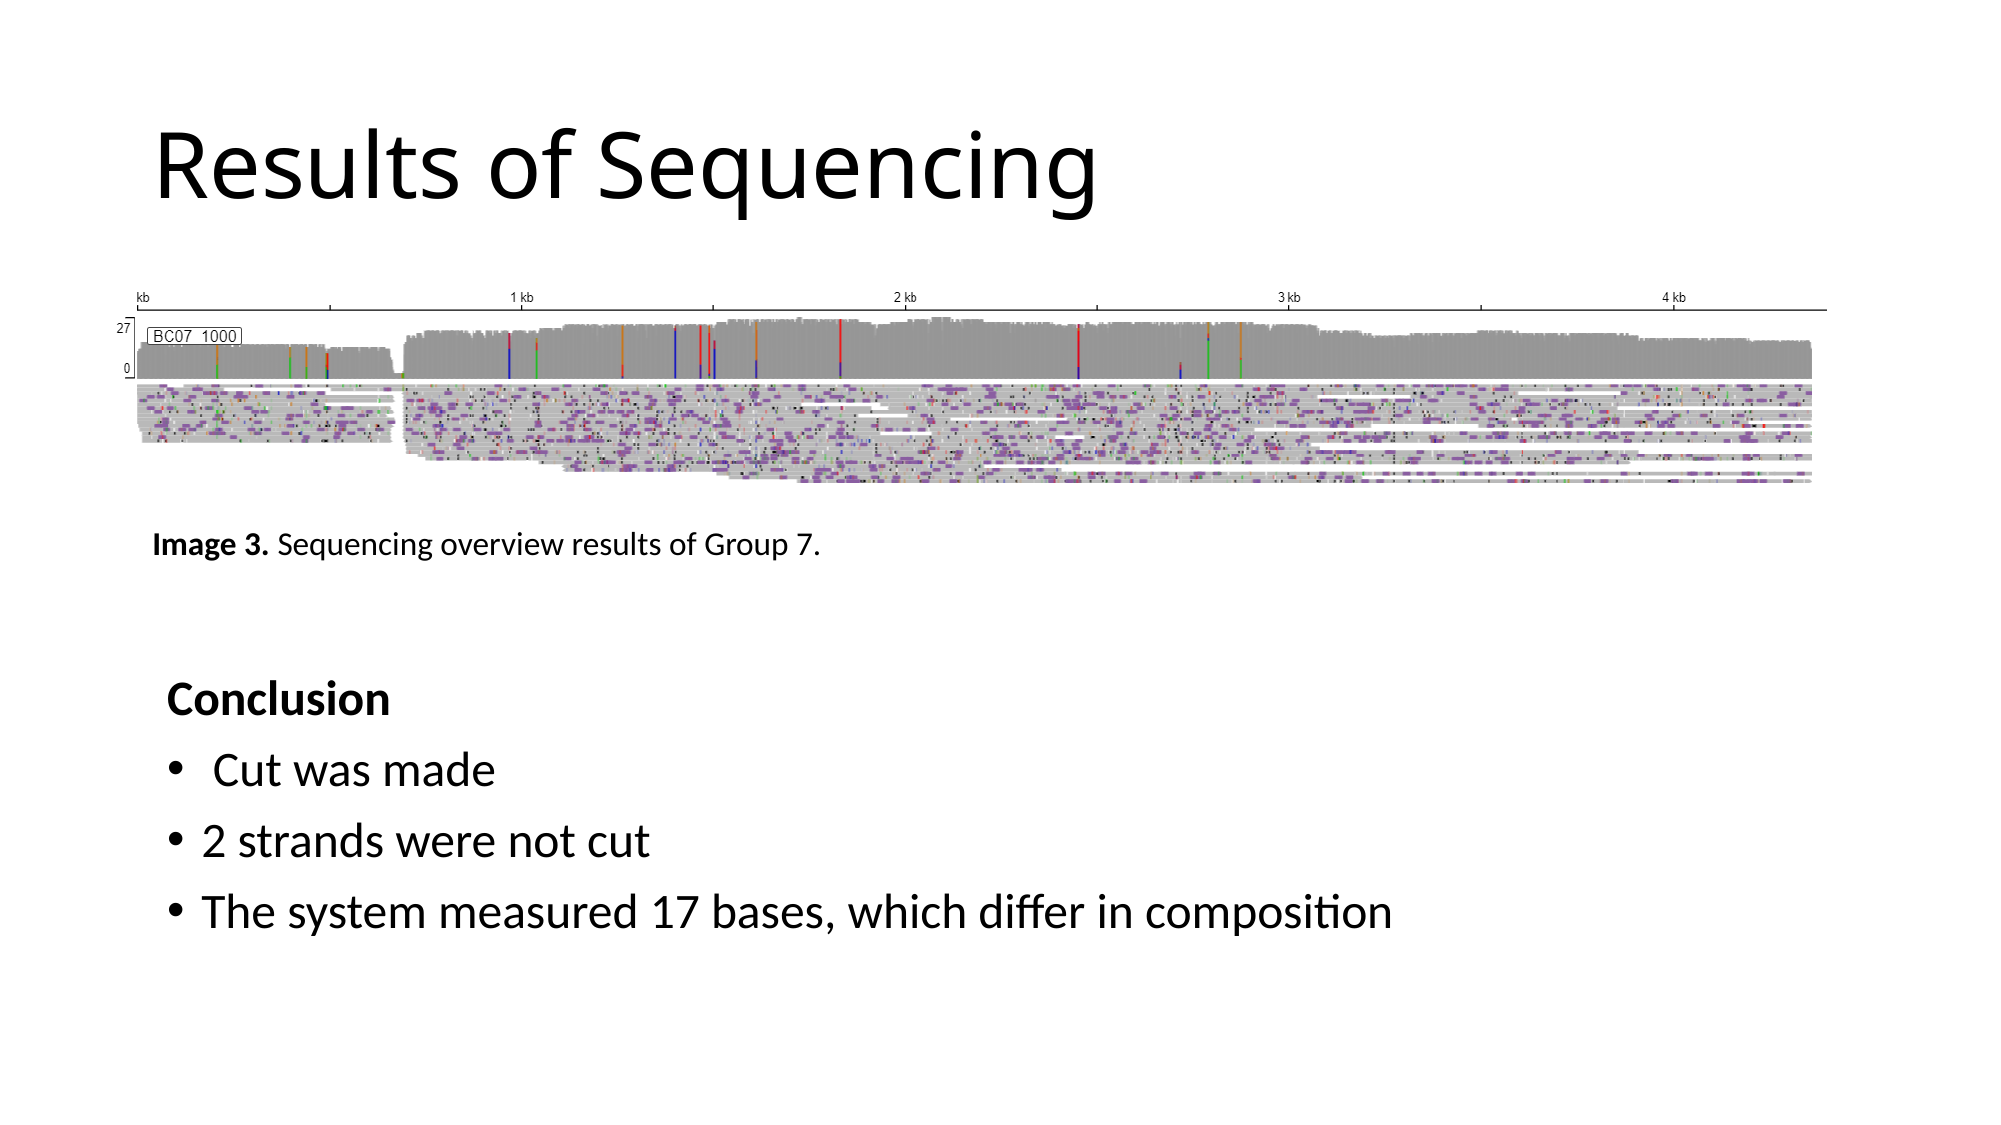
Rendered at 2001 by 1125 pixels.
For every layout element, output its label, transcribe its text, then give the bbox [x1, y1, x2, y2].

picture [101, 277, 1827, 492]
text_box Conclusion Cut was made 2 strands were not cut The system measured 17 bases, which differ in composition [152, 665, 1569, 952]
text_box Image 3. Sequencing overview results of Group 7. [137, 514, 942, 570]
title Results of Sequencing [137, 59, 1863, 278]
